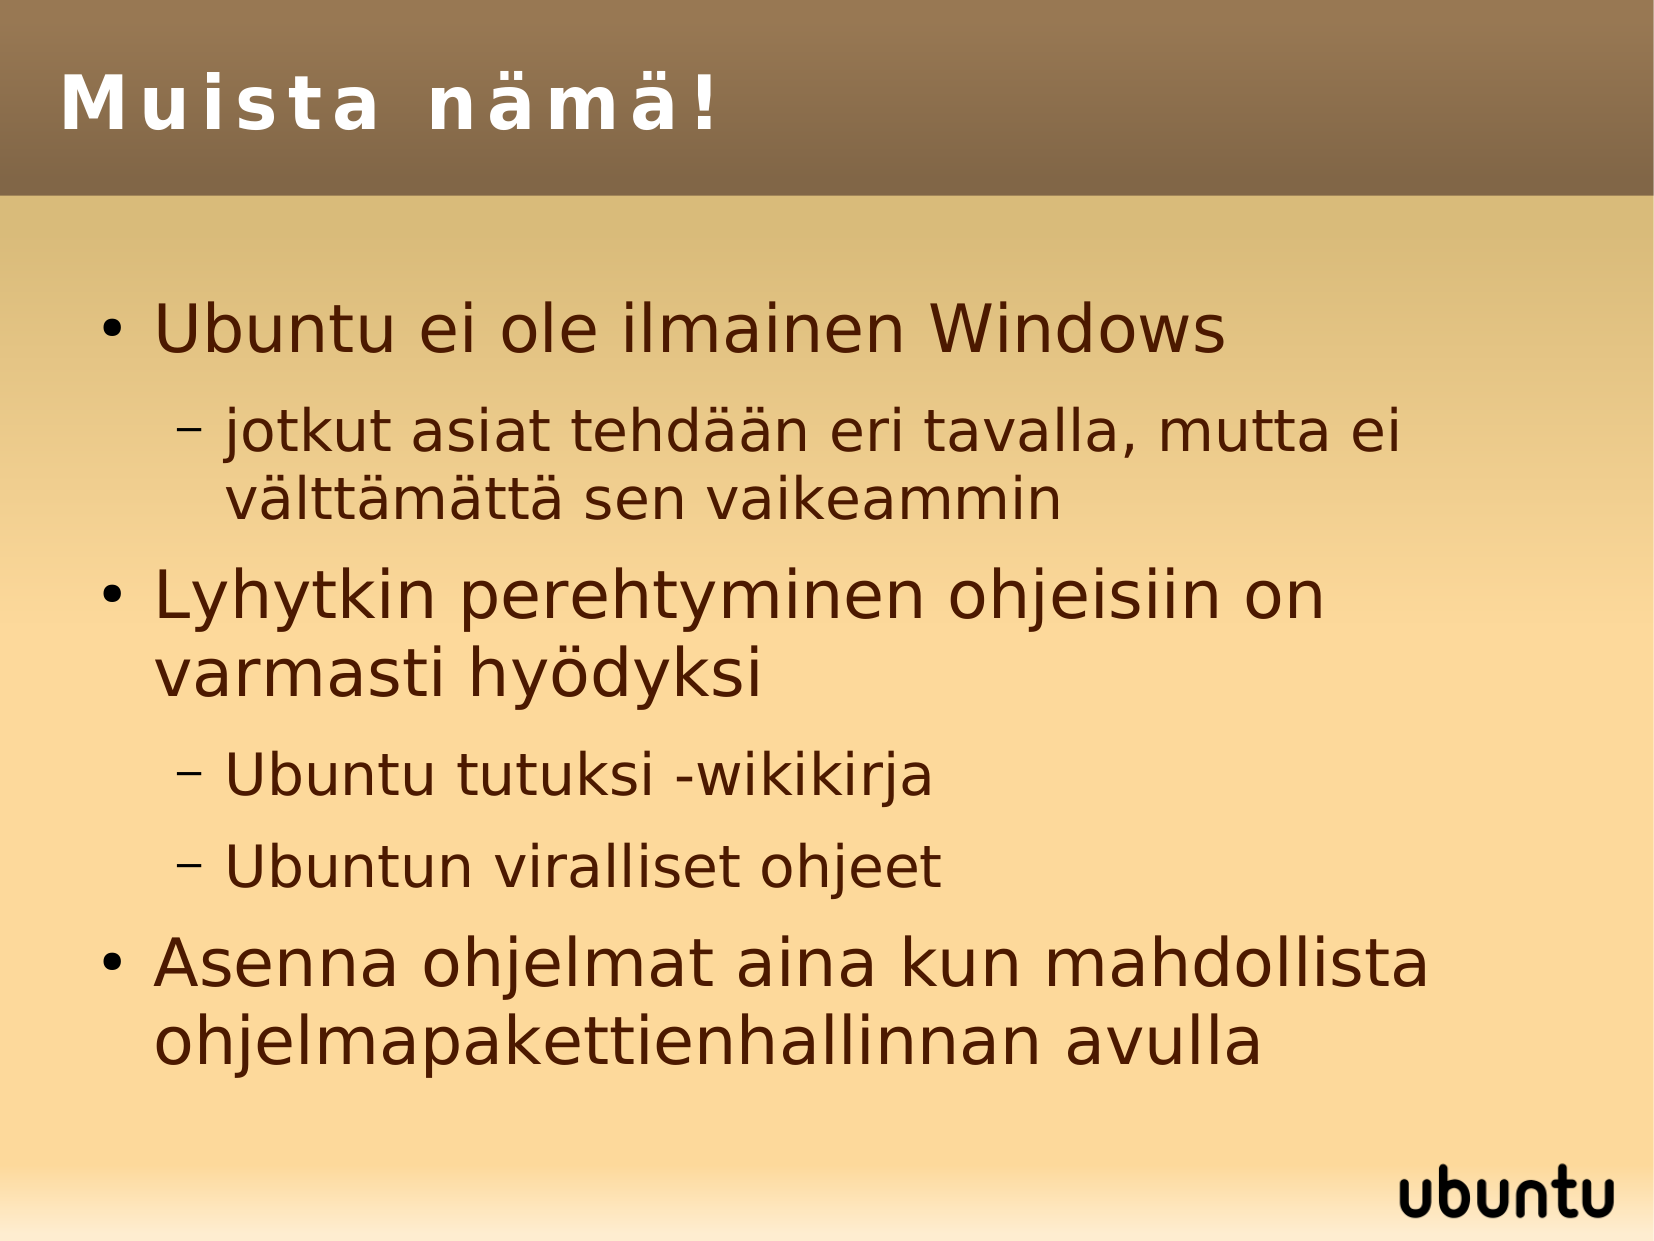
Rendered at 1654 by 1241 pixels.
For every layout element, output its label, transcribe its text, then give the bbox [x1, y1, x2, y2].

title Muista nämä! [59, 29, 1595, 178]
list Ubuntu ei ole ilmainen Windows jotkut asiat tehdään eri tavalla, mutta ei välttämättä sen vaikeammin Lyhytkin perehtyminen ohjeisiin on varmasti hyödyksi Ubuntu tutuksi -wikikirja Ubuntun viralliset ohjeet Asenna ohjelmat aina kun mahdollista ohjelmapakettienhallinnan avulla [82, 290, 1571, 1109]
picture [0, 0, 1654, 1241]
